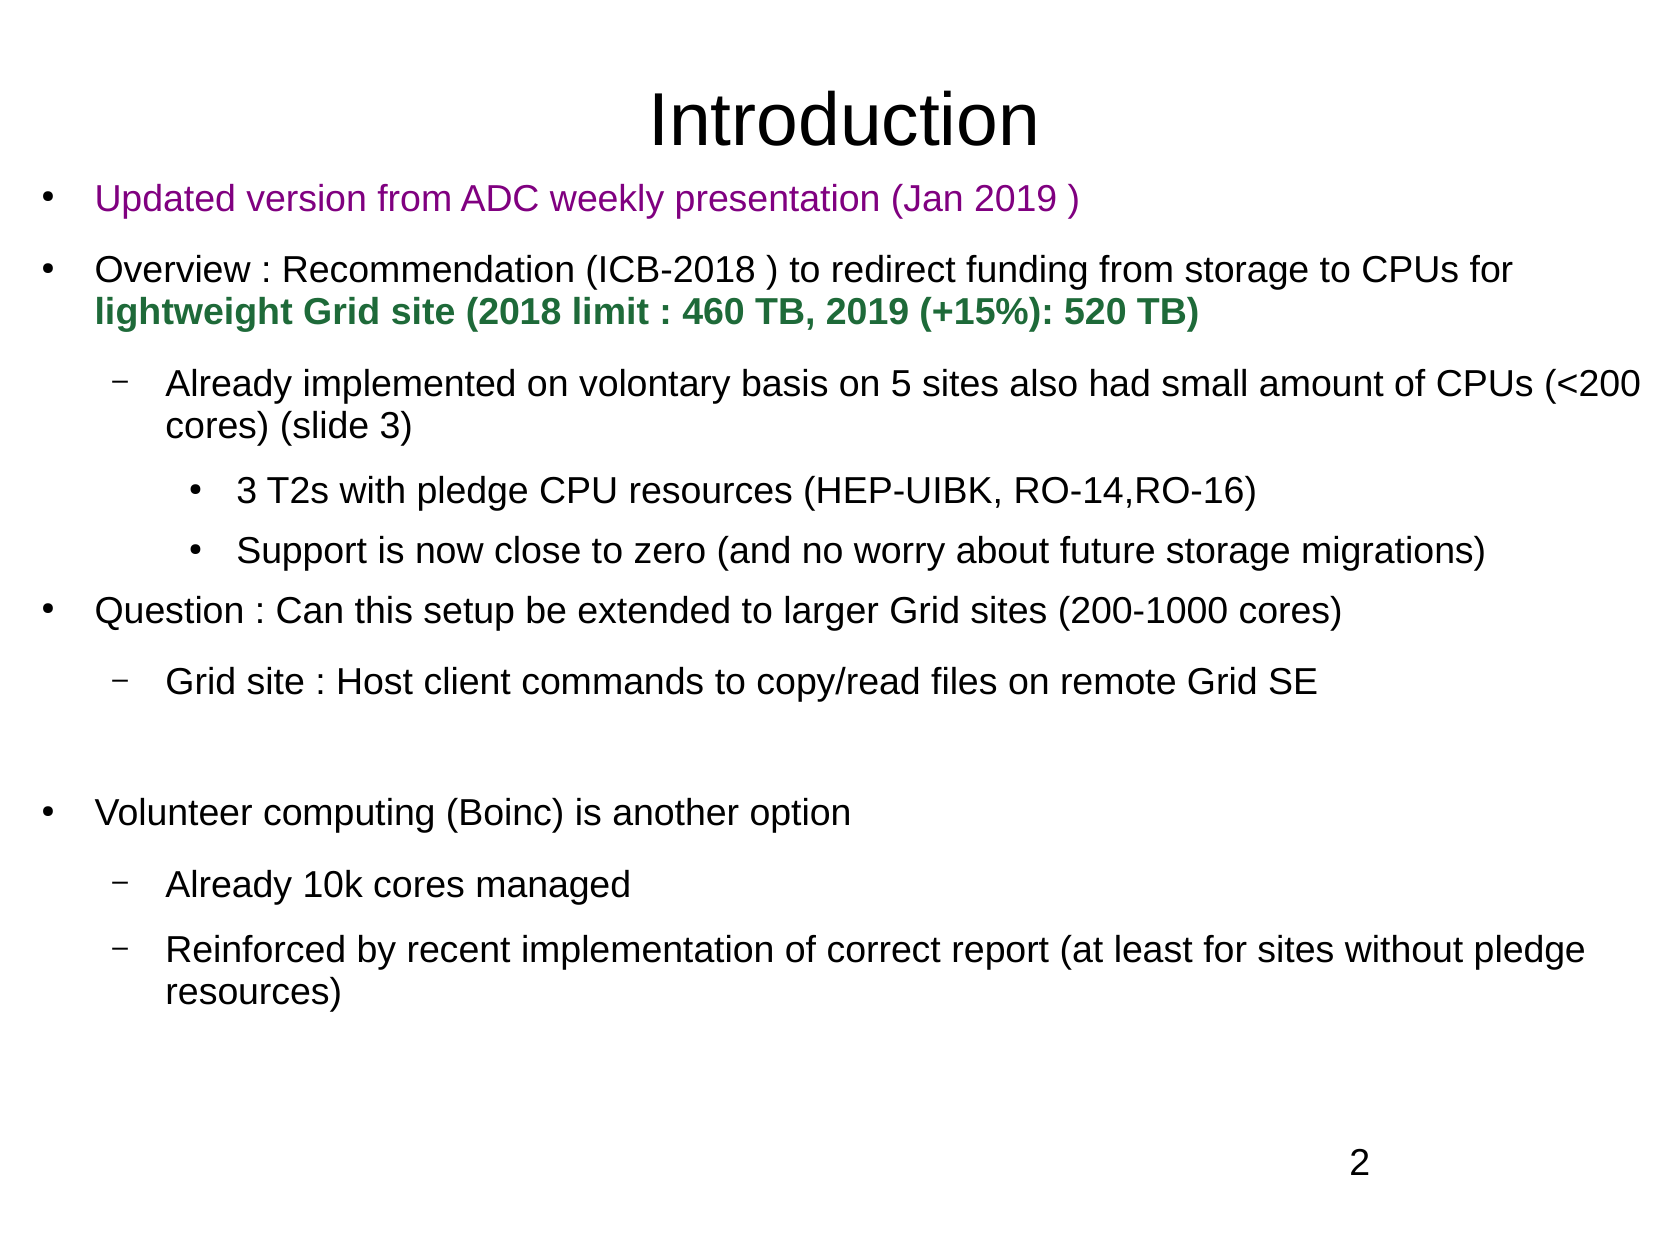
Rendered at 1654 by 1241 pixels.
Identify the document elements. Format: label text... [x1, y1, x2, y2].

title Introduction [224, 35, 1465, 177]
list Updated version from ADC weekly presentation (Jan 2019 ) Overview : Recommendation (ICB-2018 ) to redirect funding from storage to CPUs for lightweight Grid site (2018 limit : 460 TB, 2019 (+15%): 520 TB) Already implemented on volontary basis on 5 sites also had small amount of CPUs (<200 cores) (slide 3) 3 T2s with pledge CPU resources (HEP-UIBK, RO-14,RO-16) Support is now close to zero (and no worry about future storage migrations) Question : Can this setup be extended to larger Grid sites (200-1000 cores) Grid site : Host client commands to copy/read files on remote Grid SE Volunteer computing (Boinc) is another option Already 10k cores managed Reinforced by recent implementation of correct report (at least for sites without pledge resources) [23, 177, 1642, 1162]
text_box 12 [1334, 1133, 1621, 1205]
